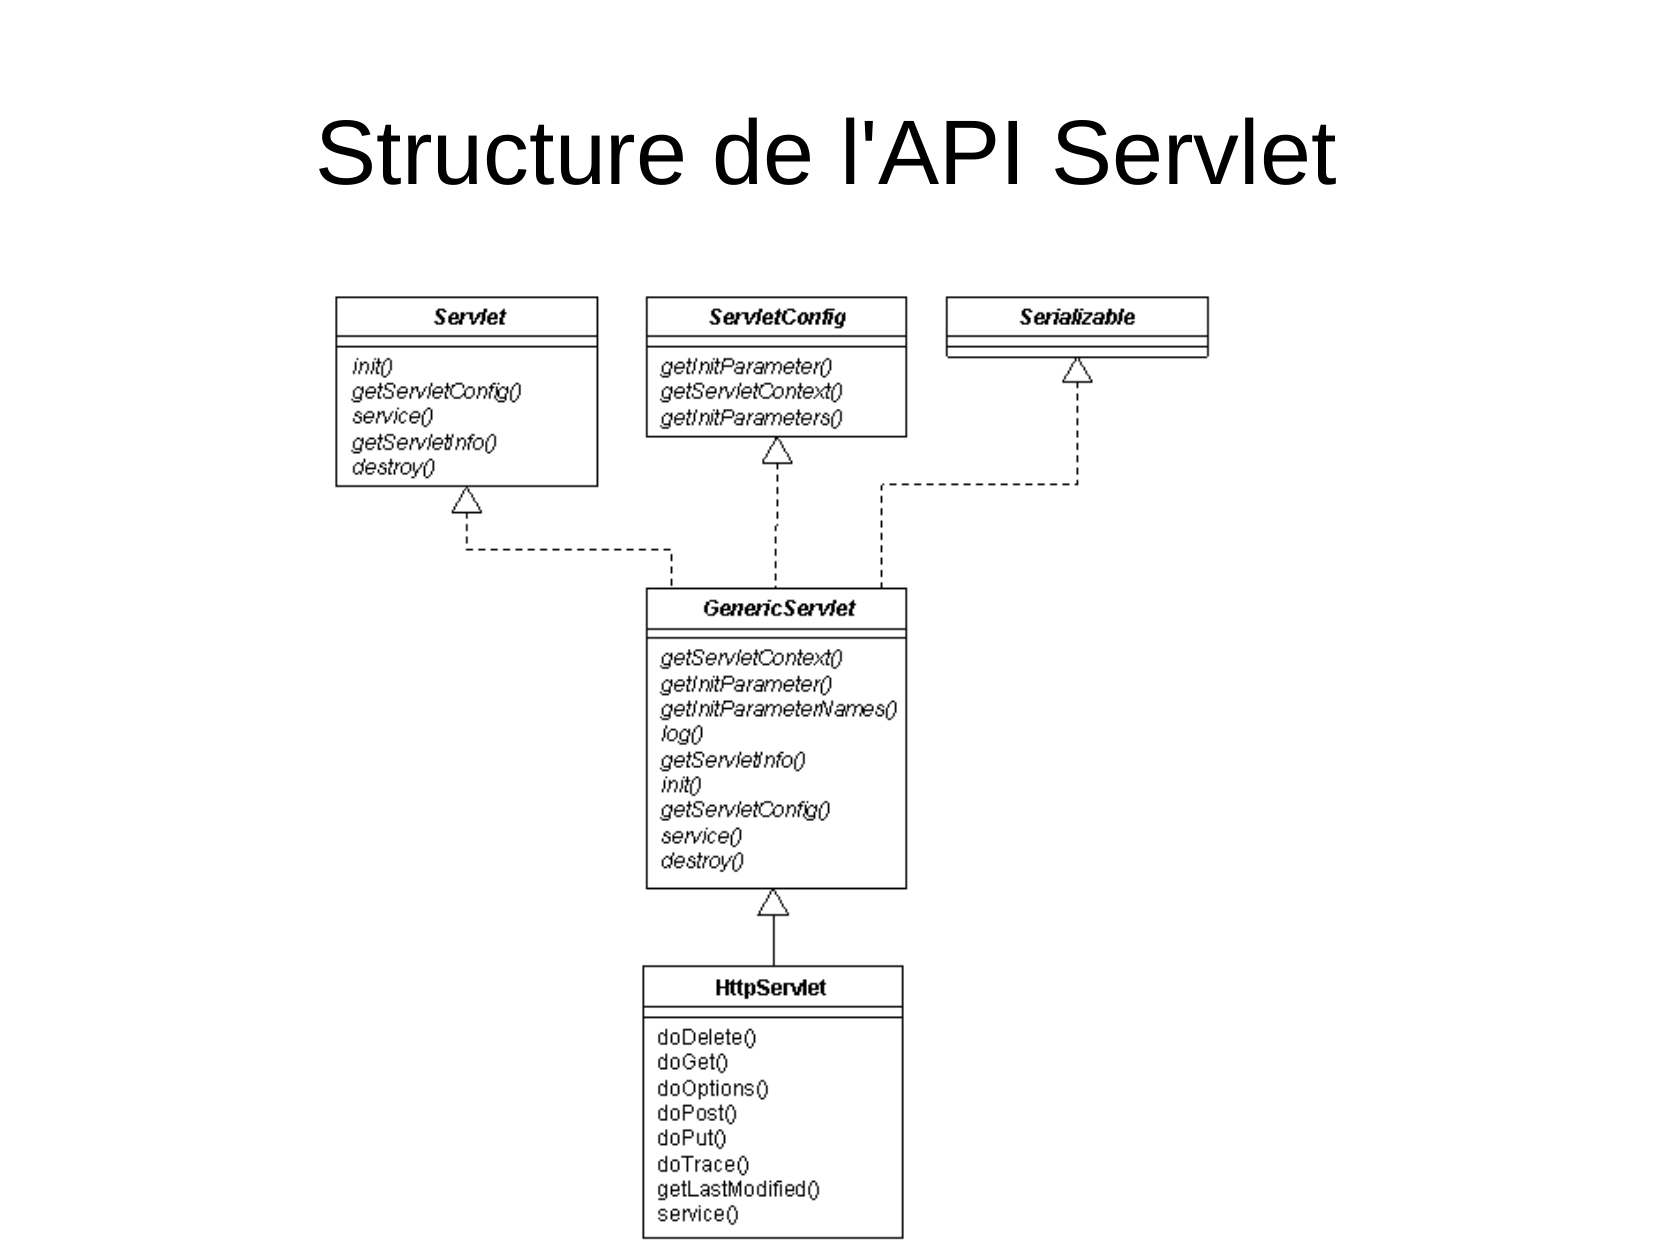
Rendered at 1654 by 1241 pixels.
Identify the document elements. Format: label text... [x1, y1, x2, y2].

title Structure de l'API Servlet [82, 49, 1571, 257]
picture [334, 295, 1211, 1241]
